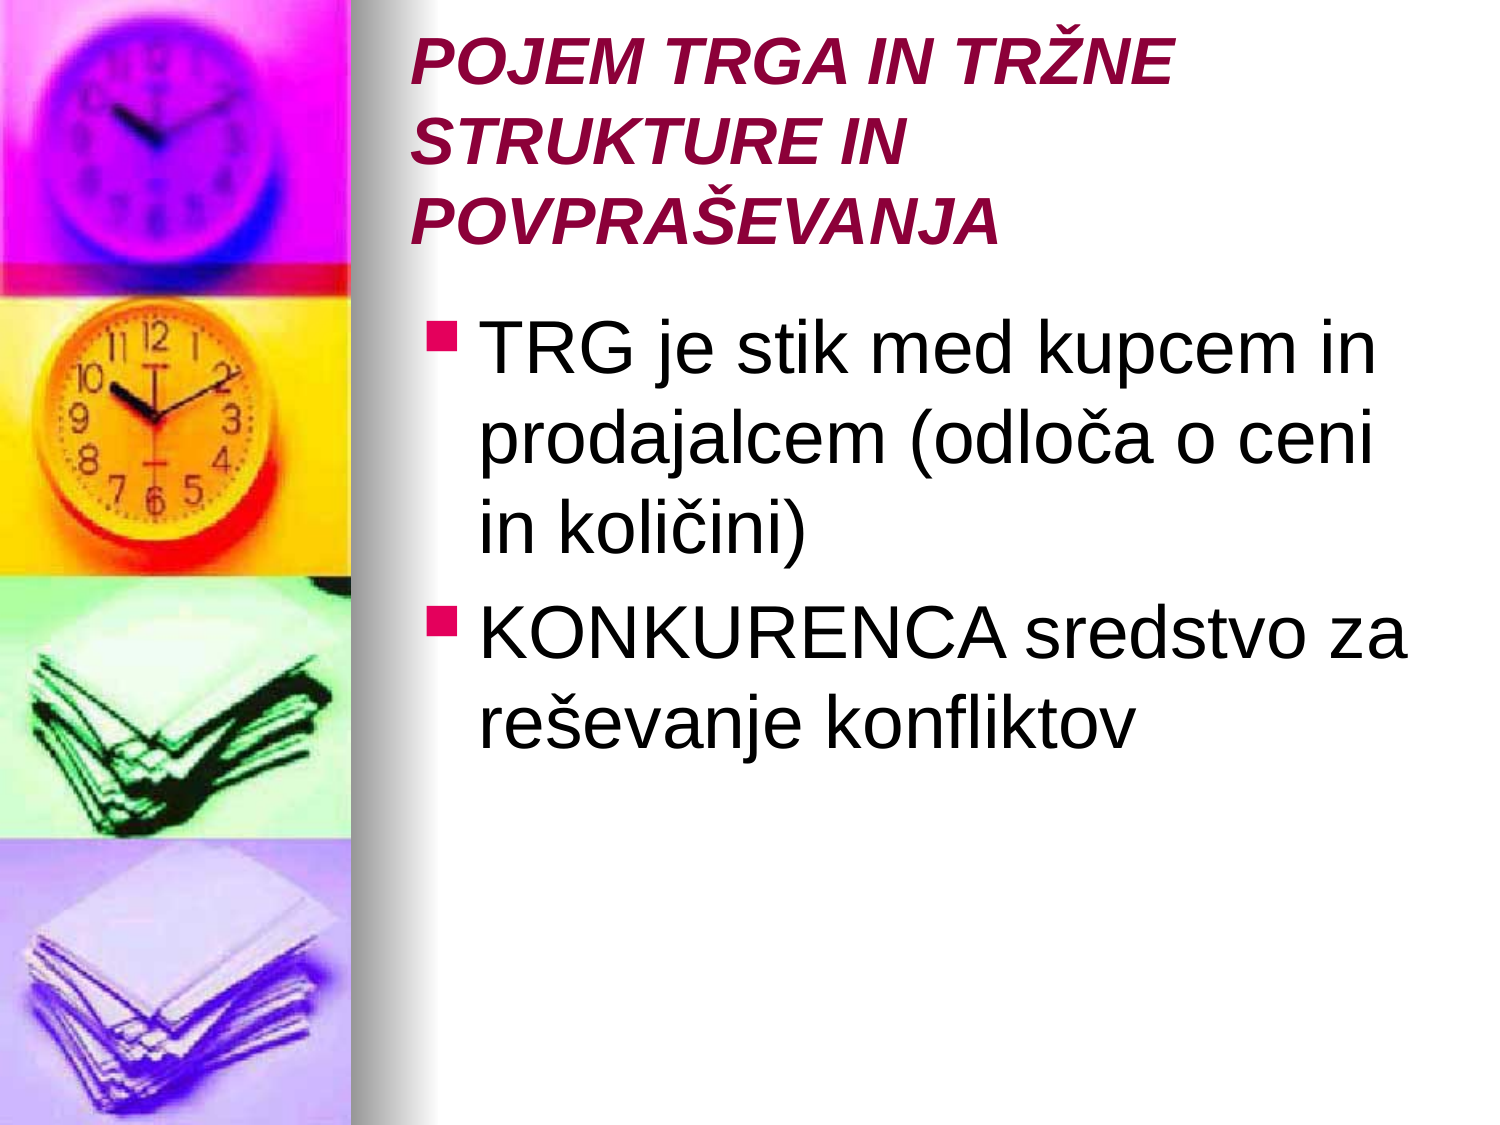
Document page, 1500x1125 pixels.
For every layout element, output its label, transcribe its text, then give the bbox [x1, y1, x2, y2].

picture [0, 0, 351, 1125]
title POJEM TRGA IN TRŽNE STRUKTURE IN POVPRAŠEVANJA [395, 78, 1446, 279]
list TRG je stik med kupcem in prodajalcem (odloča o ceni in količini) KONKURENCA sredstvo za reševanje konfliktov [407, 290, 1458, 1083]
